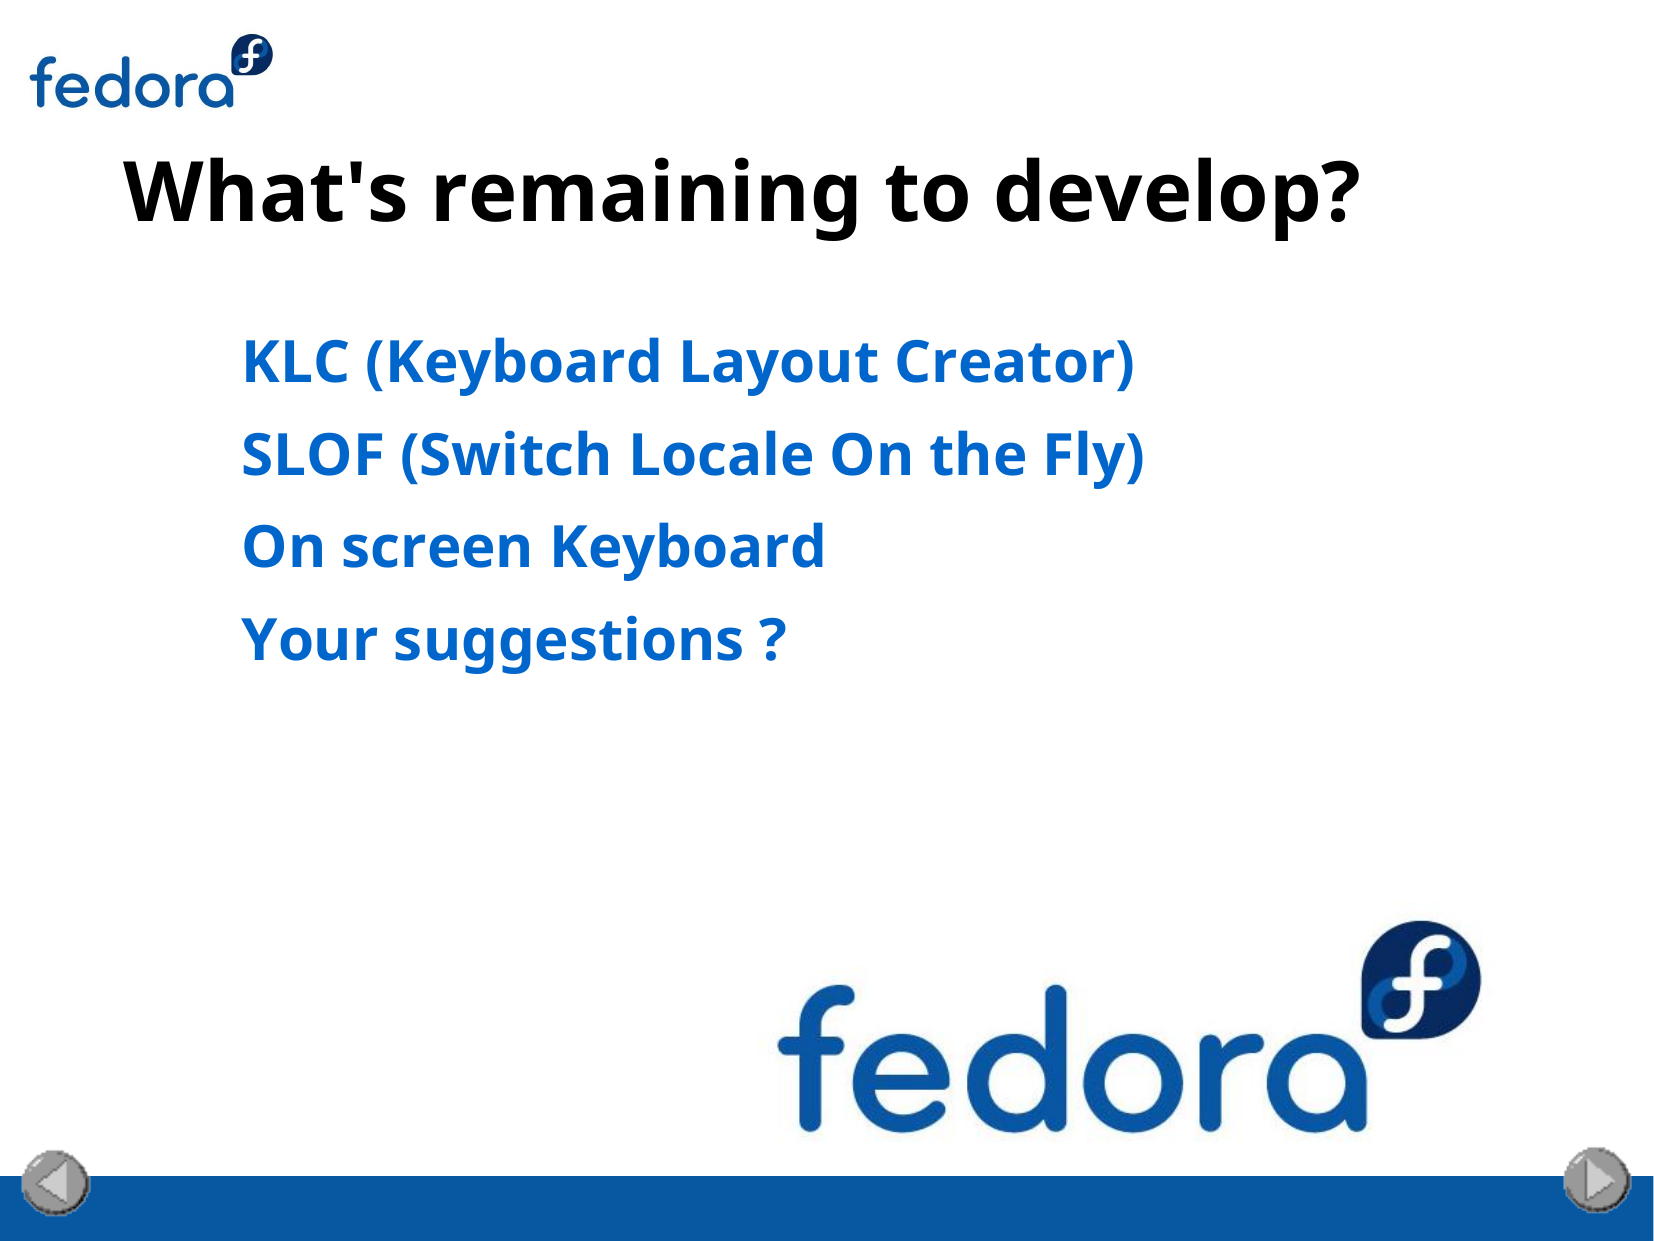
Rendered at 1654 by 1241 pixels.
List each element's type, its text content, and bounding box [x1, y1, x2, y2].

picture [0, 1143, 1654, 1241]
list KLC (Keyboard Layout Creator) SLOF (Switch Locale On the Fly) On screen Keyboard Your suggestions ? [151, 220, 1476, 1041]
picture [22, 27, 277, 115]
picture [757, 902, 1494, 1154]
title What's remaining to develop? [123, 123, 1529, 256]
